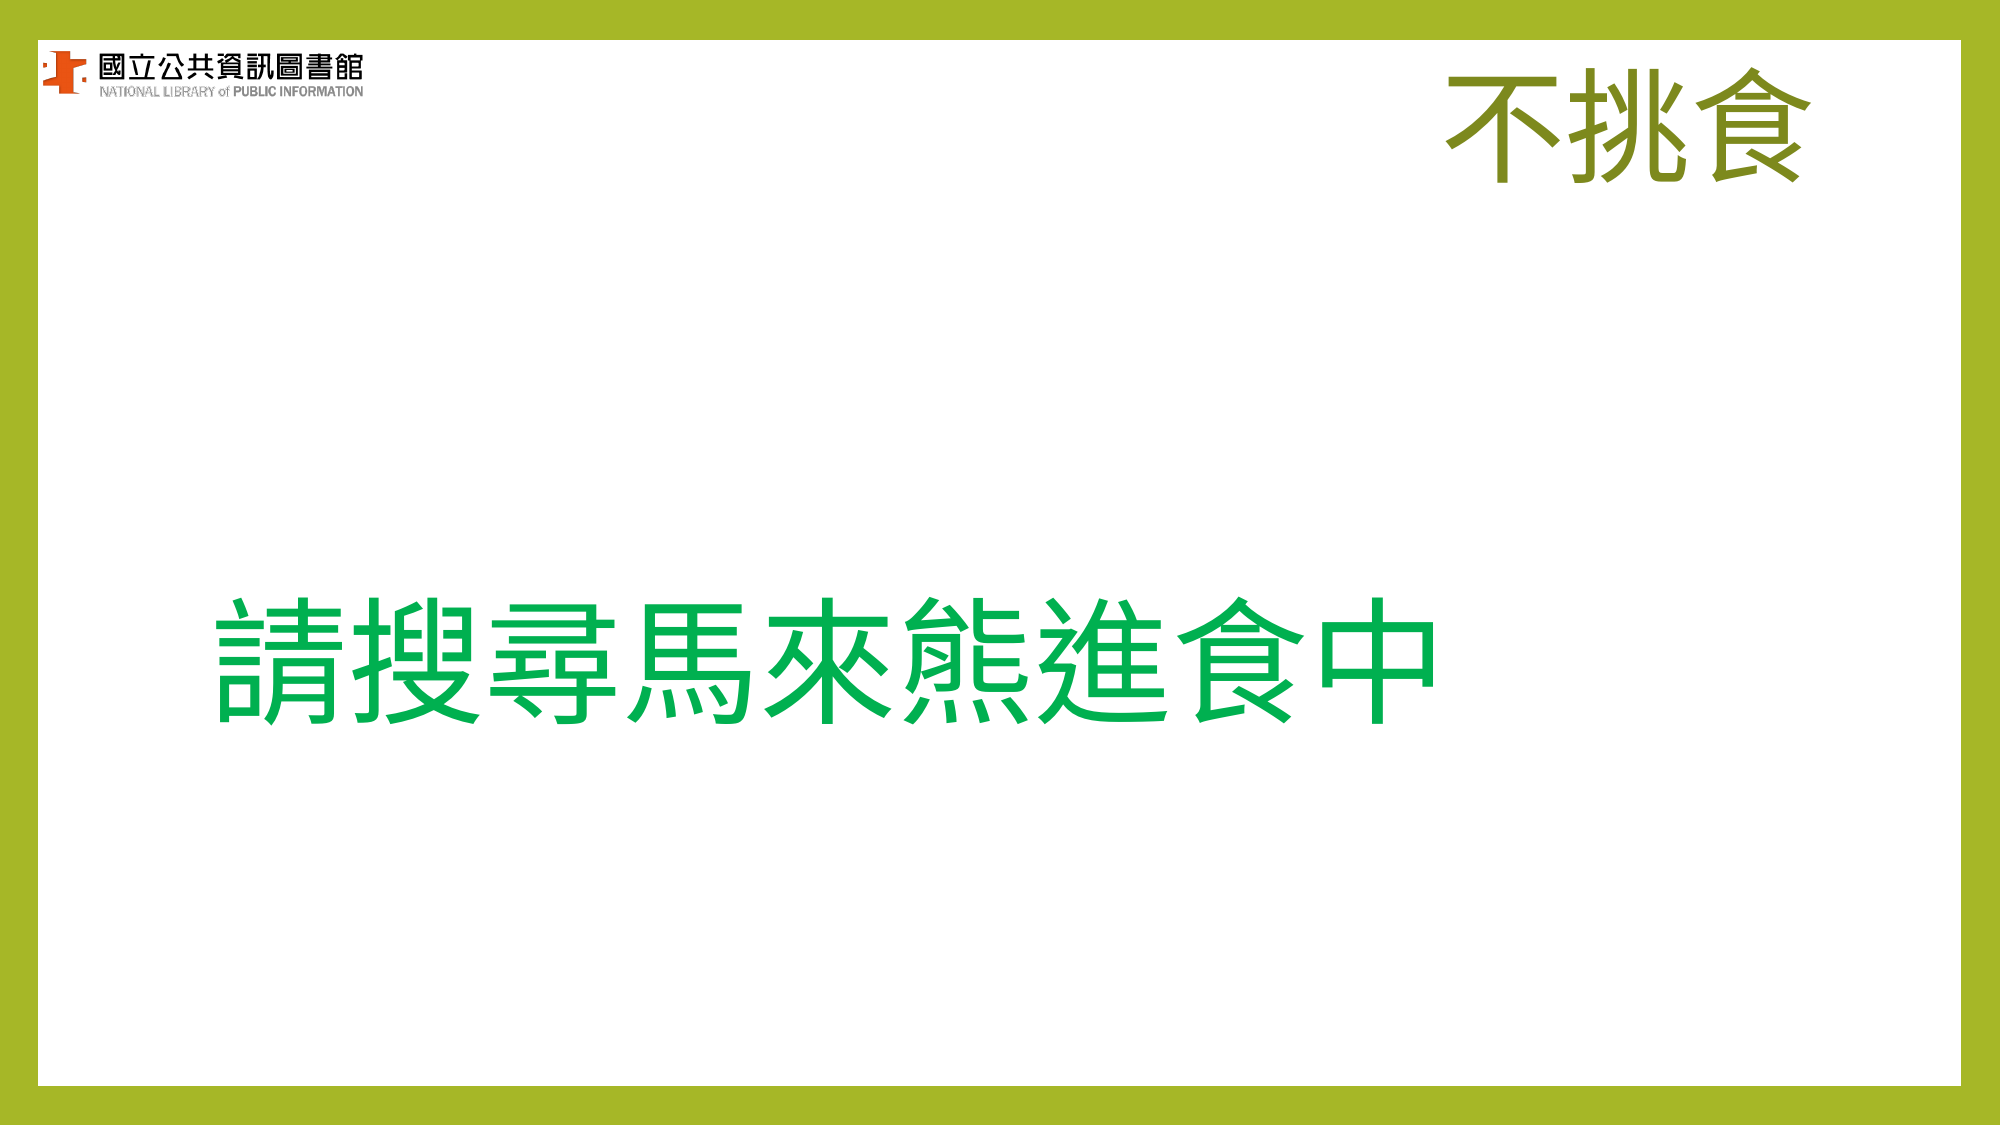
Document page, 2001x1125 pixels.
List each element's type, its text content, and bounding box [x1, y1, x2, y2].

text_box 請搜尋馬來熊進食中 [195, 568, 1475, 751]
text_box 不挑食 [1425, 40, 1977, 208]
